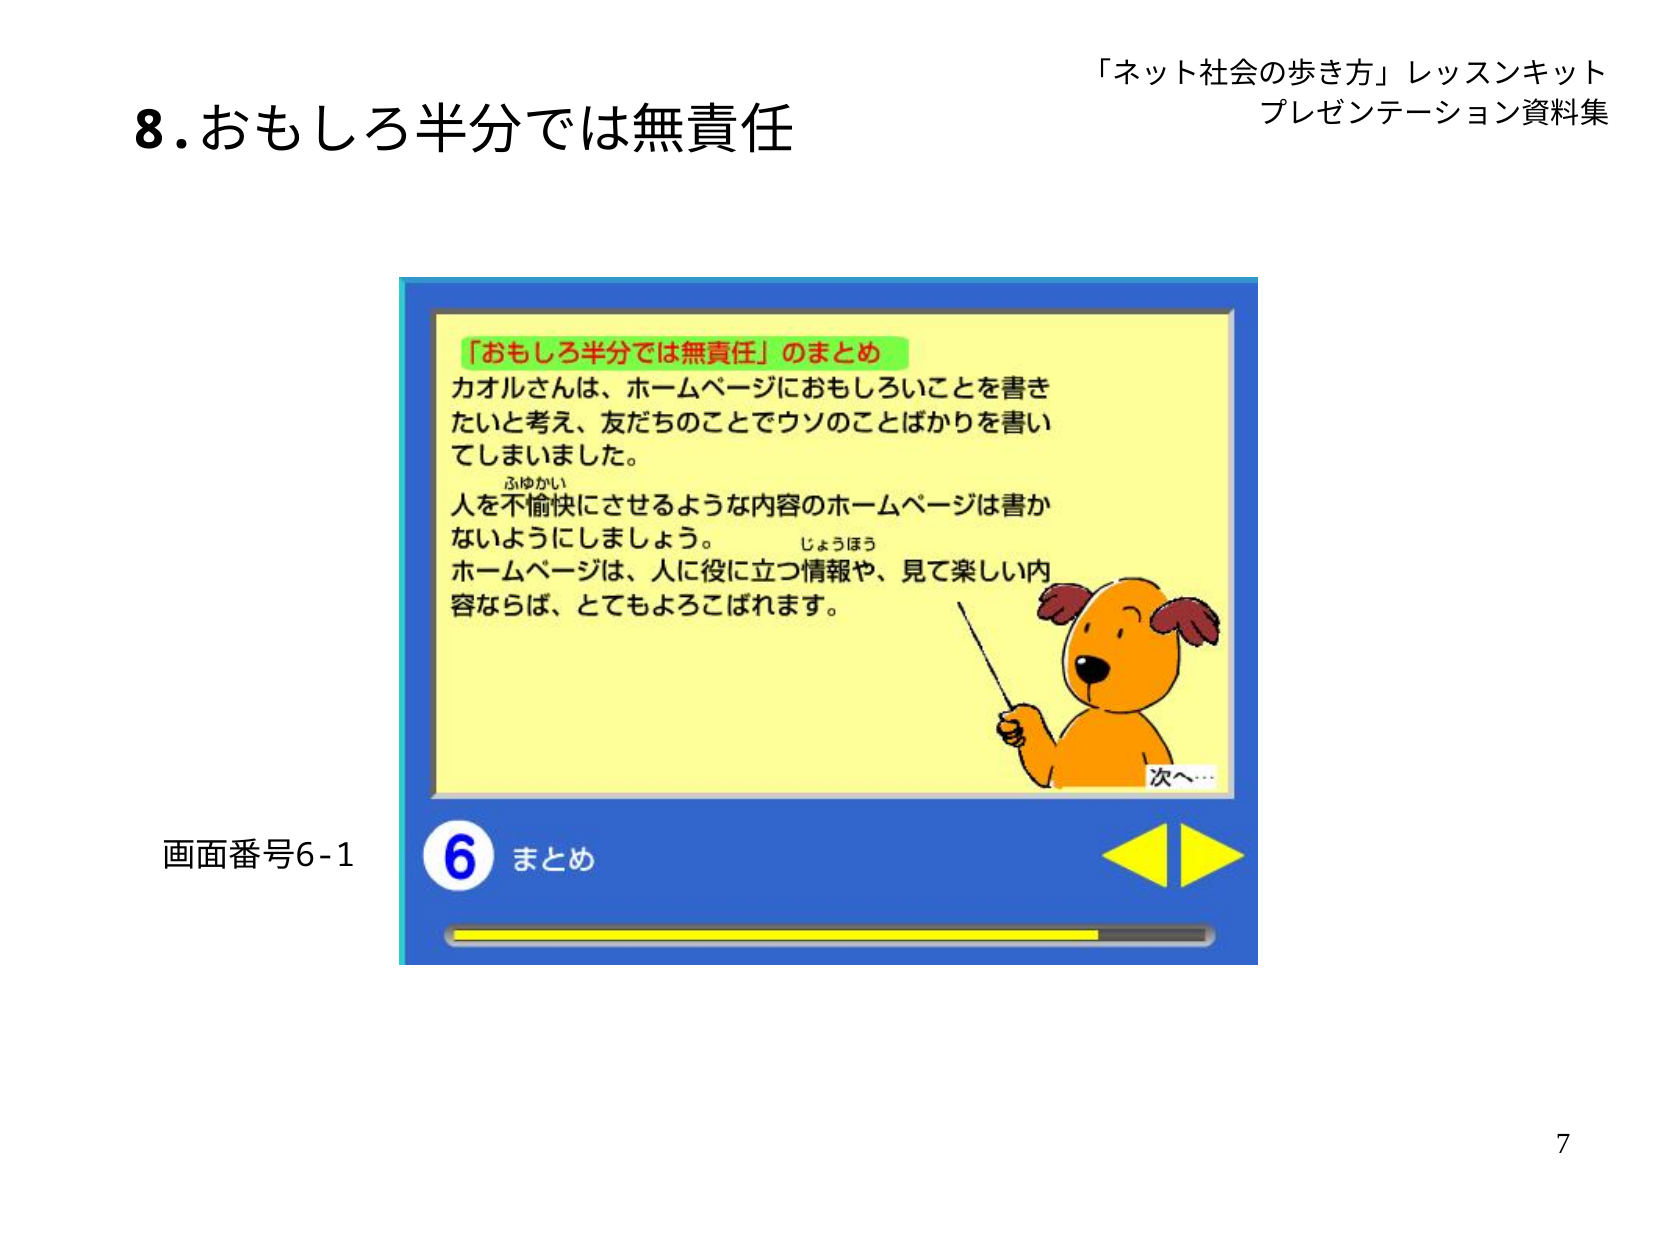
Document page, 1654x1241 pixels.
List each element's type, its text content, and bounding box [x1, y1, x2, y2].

text_box 画面番号6-1 [147, 826, 384, 882]
text_box 8.おもしろ半分では無責任 [118, 88, 1093, 169]
text_box 「ネット社会の歩き方」レッスンキット プレゼンテーション資料集 [1062, 44, 1625, 139]
picture [399, 277, 1258, 965]
